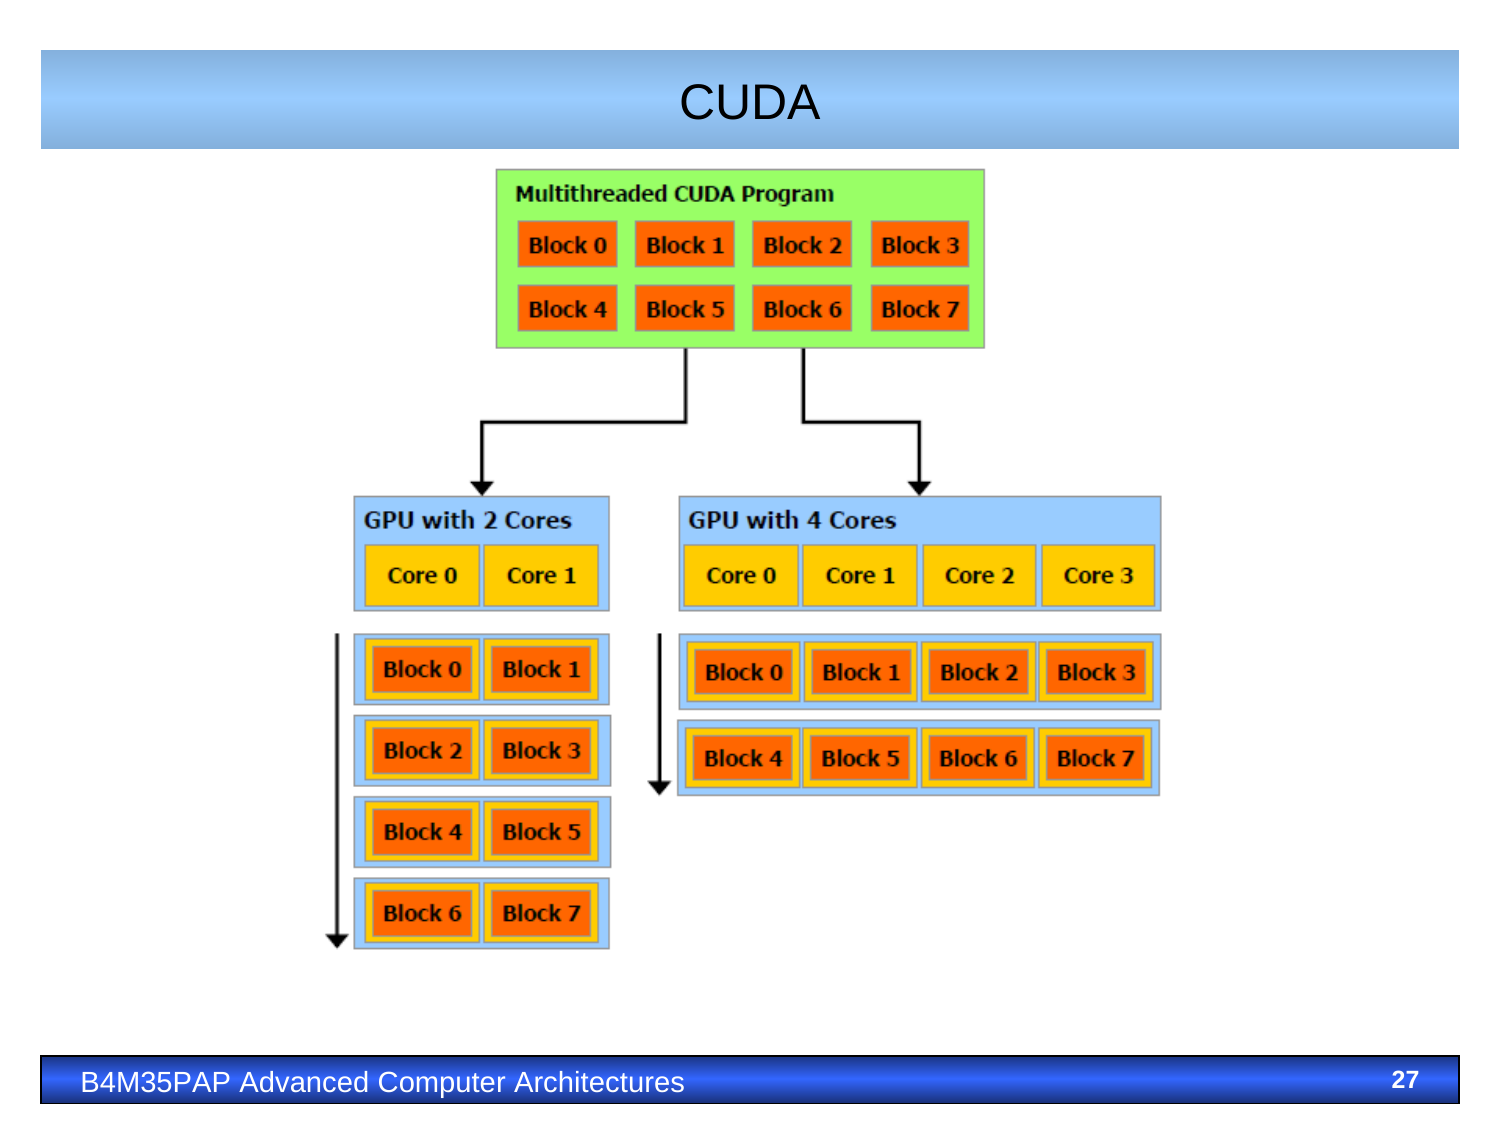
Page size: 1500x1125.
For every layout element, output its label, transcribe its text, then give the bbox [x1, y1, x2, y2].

picture [310, 155, 1190, 970]
title CUDA [41, 50, 1459, 149]
